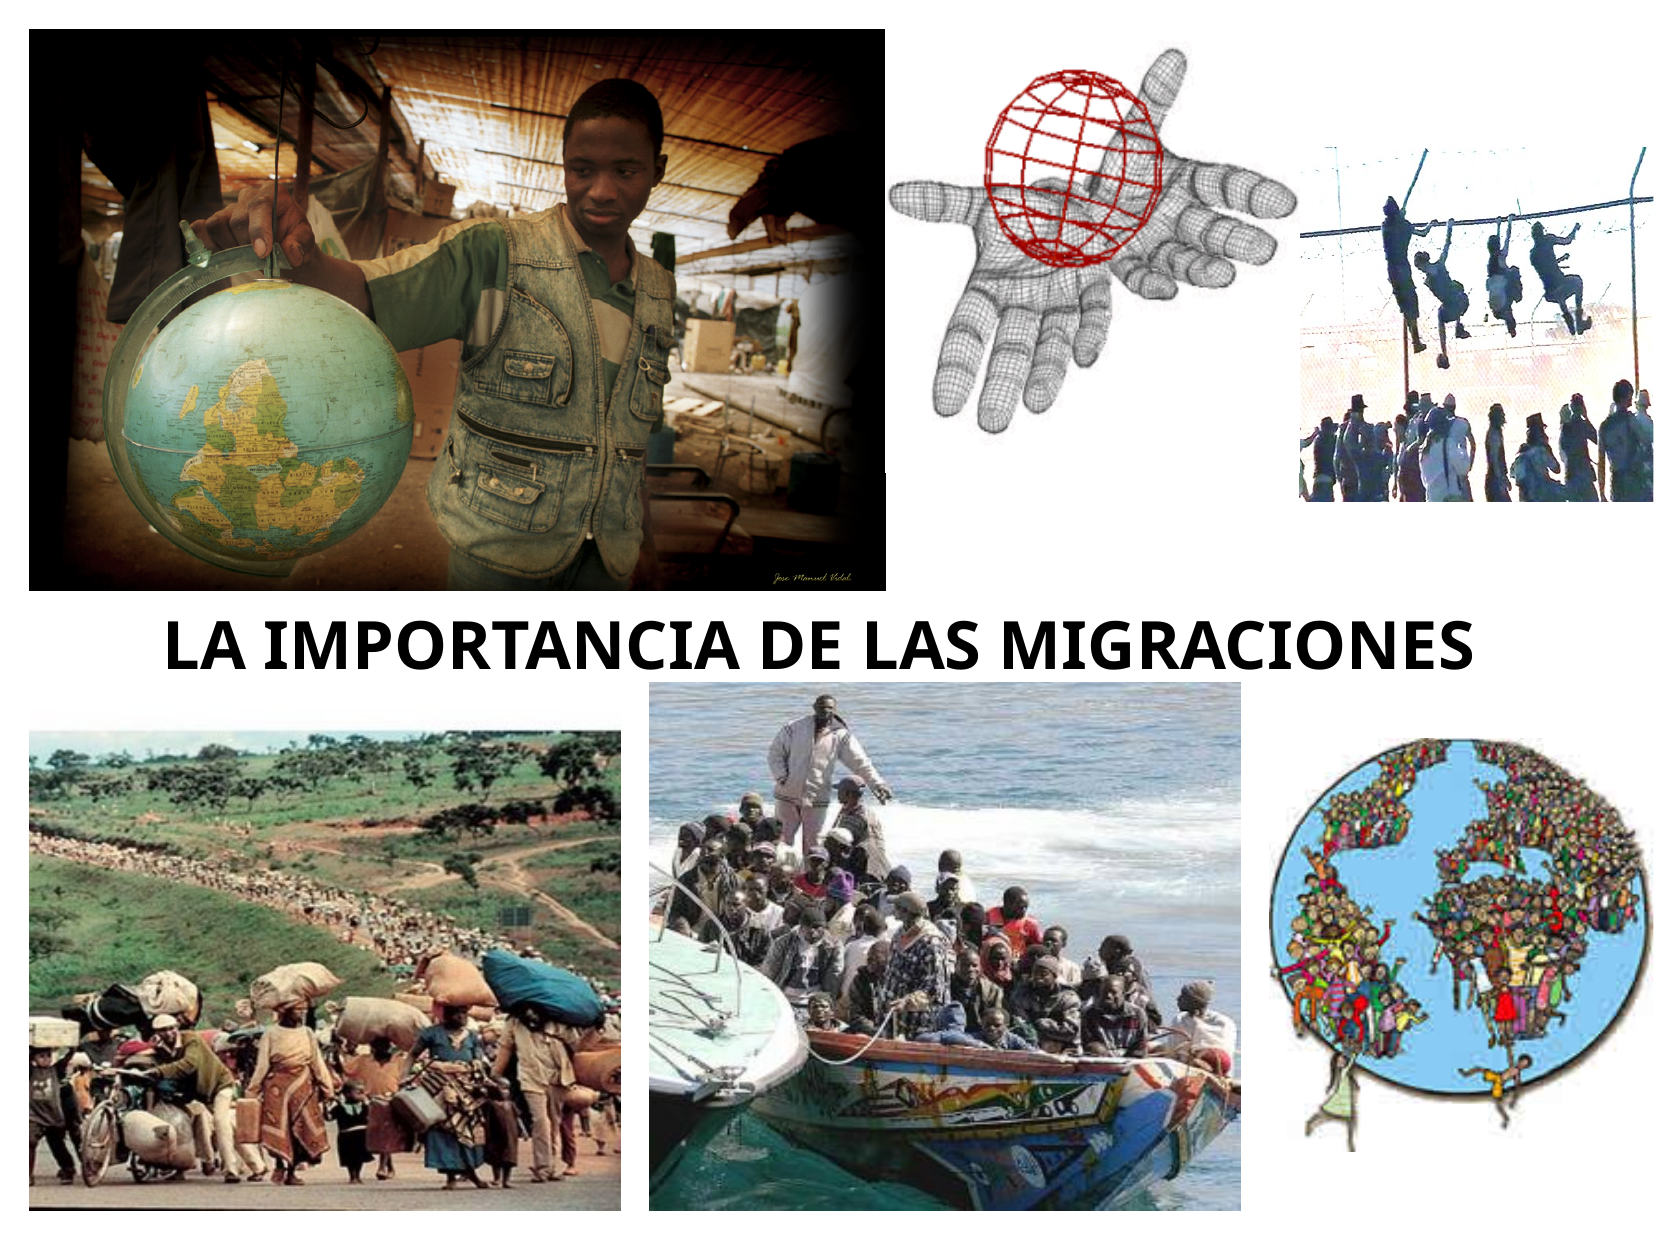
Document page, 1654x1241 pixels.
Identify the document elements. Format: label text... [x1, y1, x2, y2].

picture [29, 29, 1654, 591]
text_box LA IMPORTANCIA DE LAS MIGRACIONES [147, 590, 1654, 687]
picture [29, 708, 621, 1211]
picture [1269, 738, 1654, 1152]
picture [649, 682, 1241, 1211]
